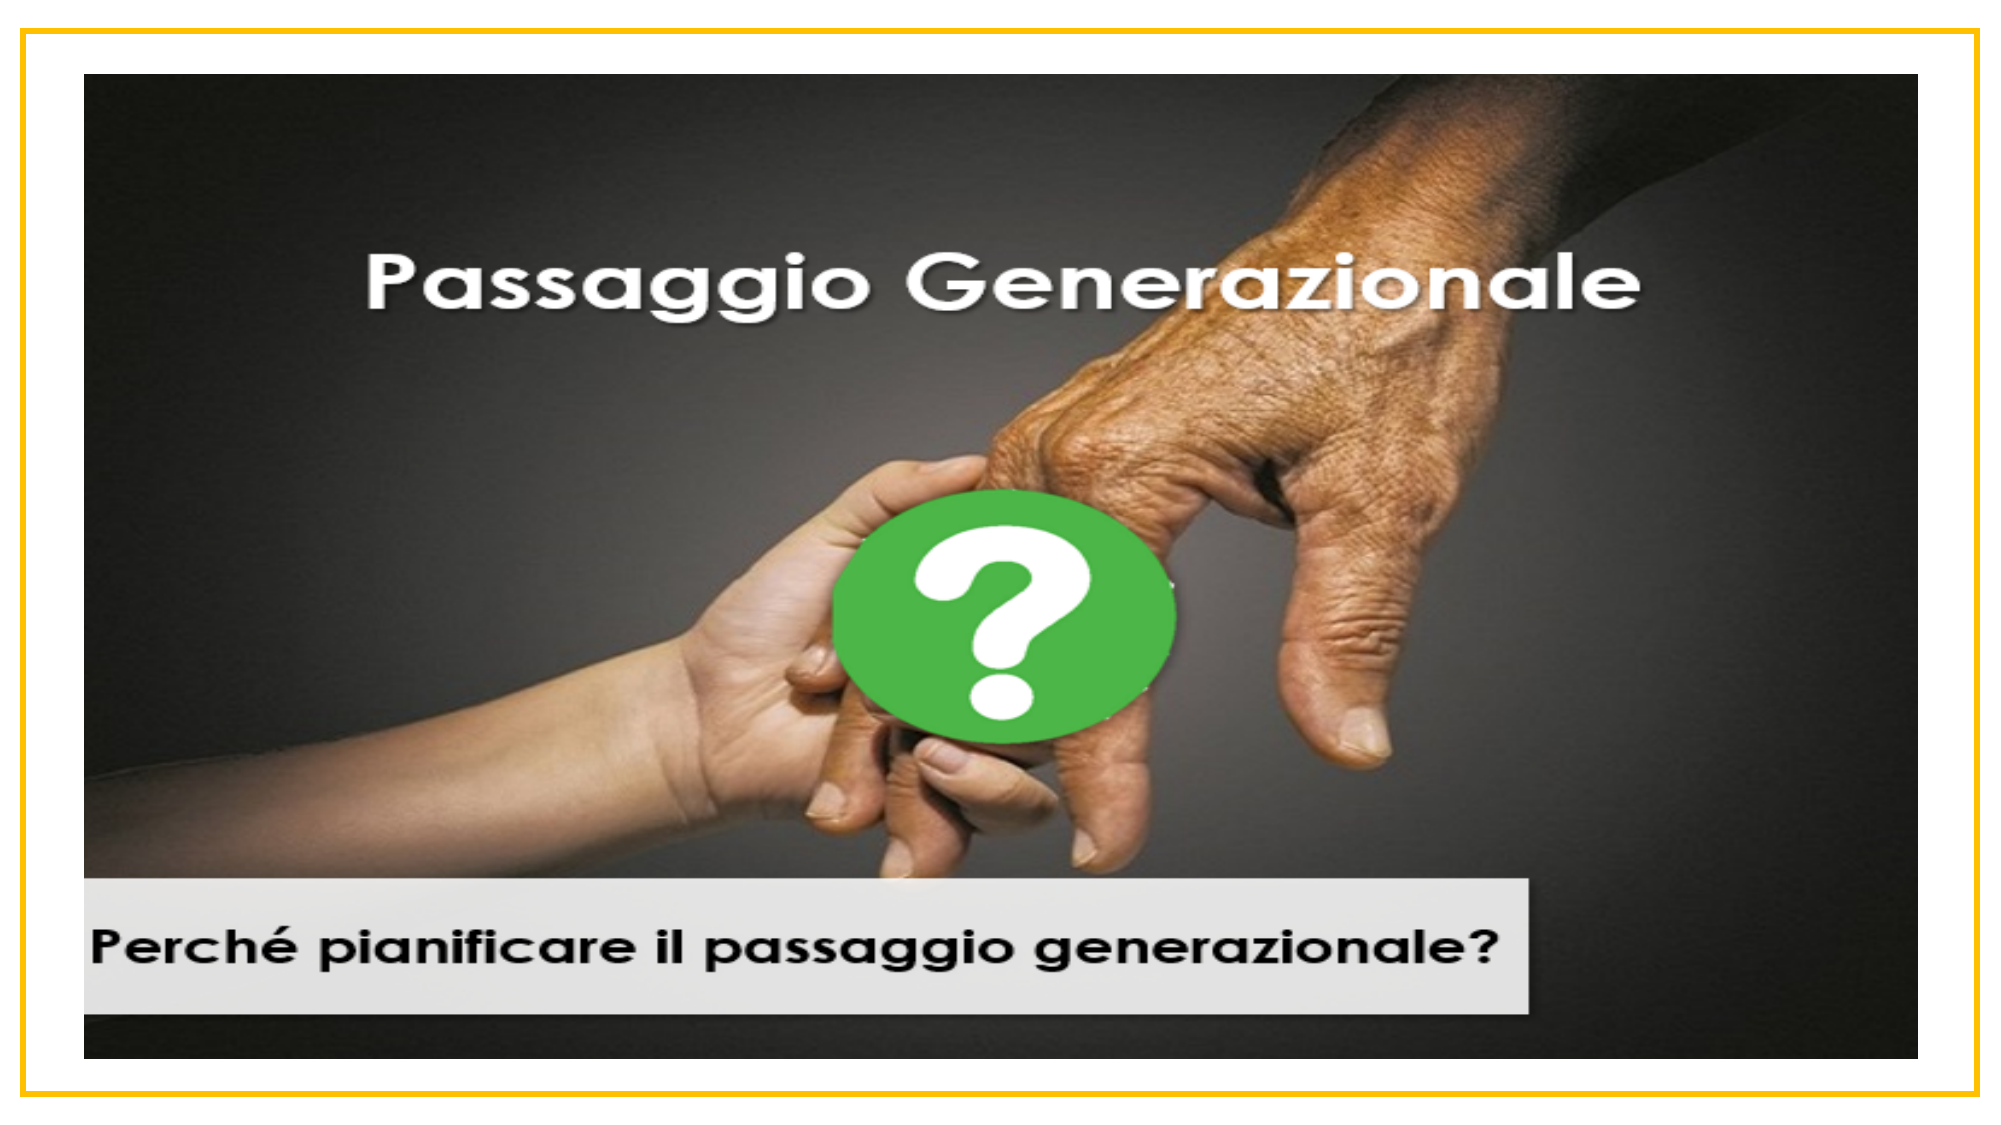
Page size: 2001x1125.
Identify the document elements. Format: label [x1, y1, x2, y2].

text_box [22, 31, 1978, 1095]
picture [84, 74, 1918, 1060]
